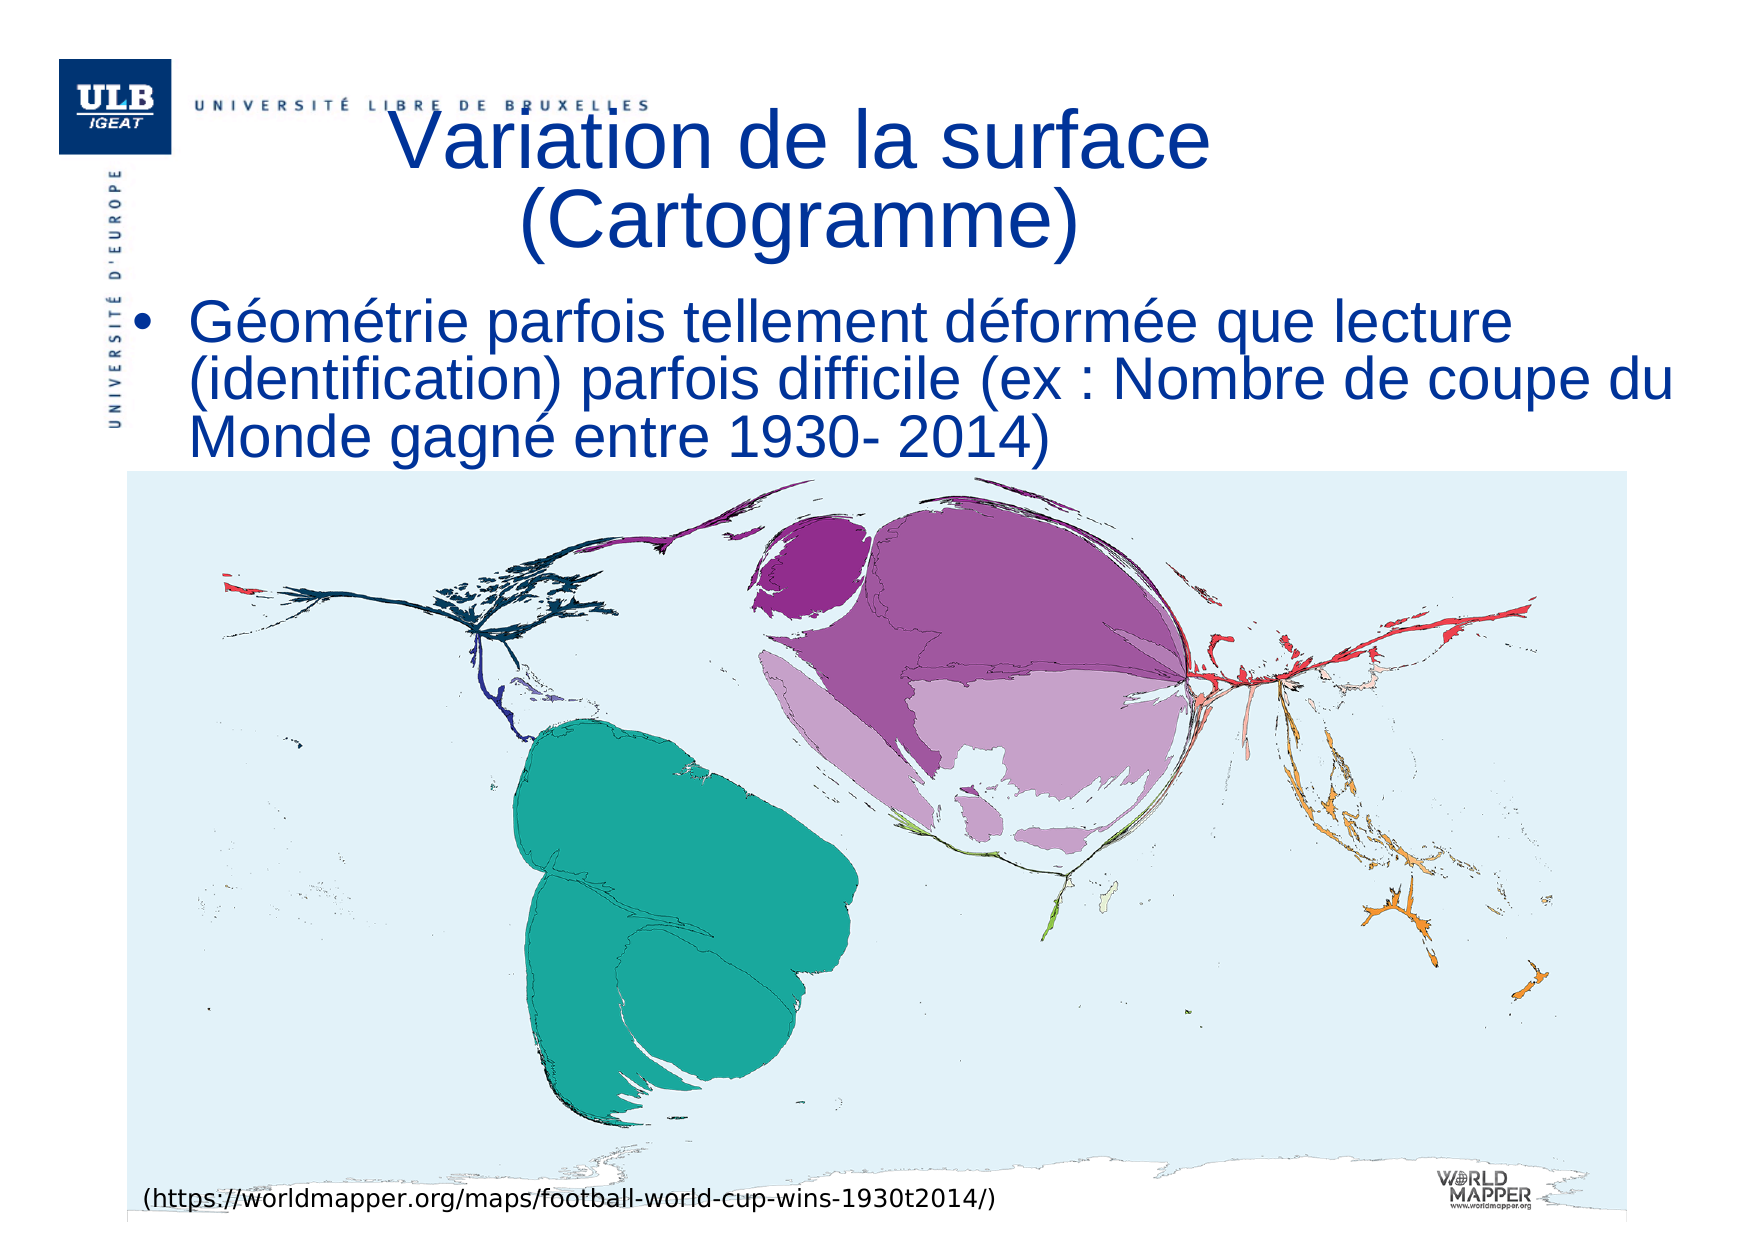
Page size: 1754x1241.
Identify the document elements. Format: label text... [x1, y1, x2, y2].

picture [59, 59, 1695, 1222]
text_box (https://worldmapper.org/maps/football-world-cup-wins-1930t2014/) [127, 1177, 1014, 1222]
title Variation de la surface (Cartogramme) [132, 98, 1469, 271]
list Géométrie parfois tellement déformée que lecture (identification) parfois difficile (ex : Nombre de coupe du Monde gagné entre 1930- 2014) [132, 296, 1695, 948]
